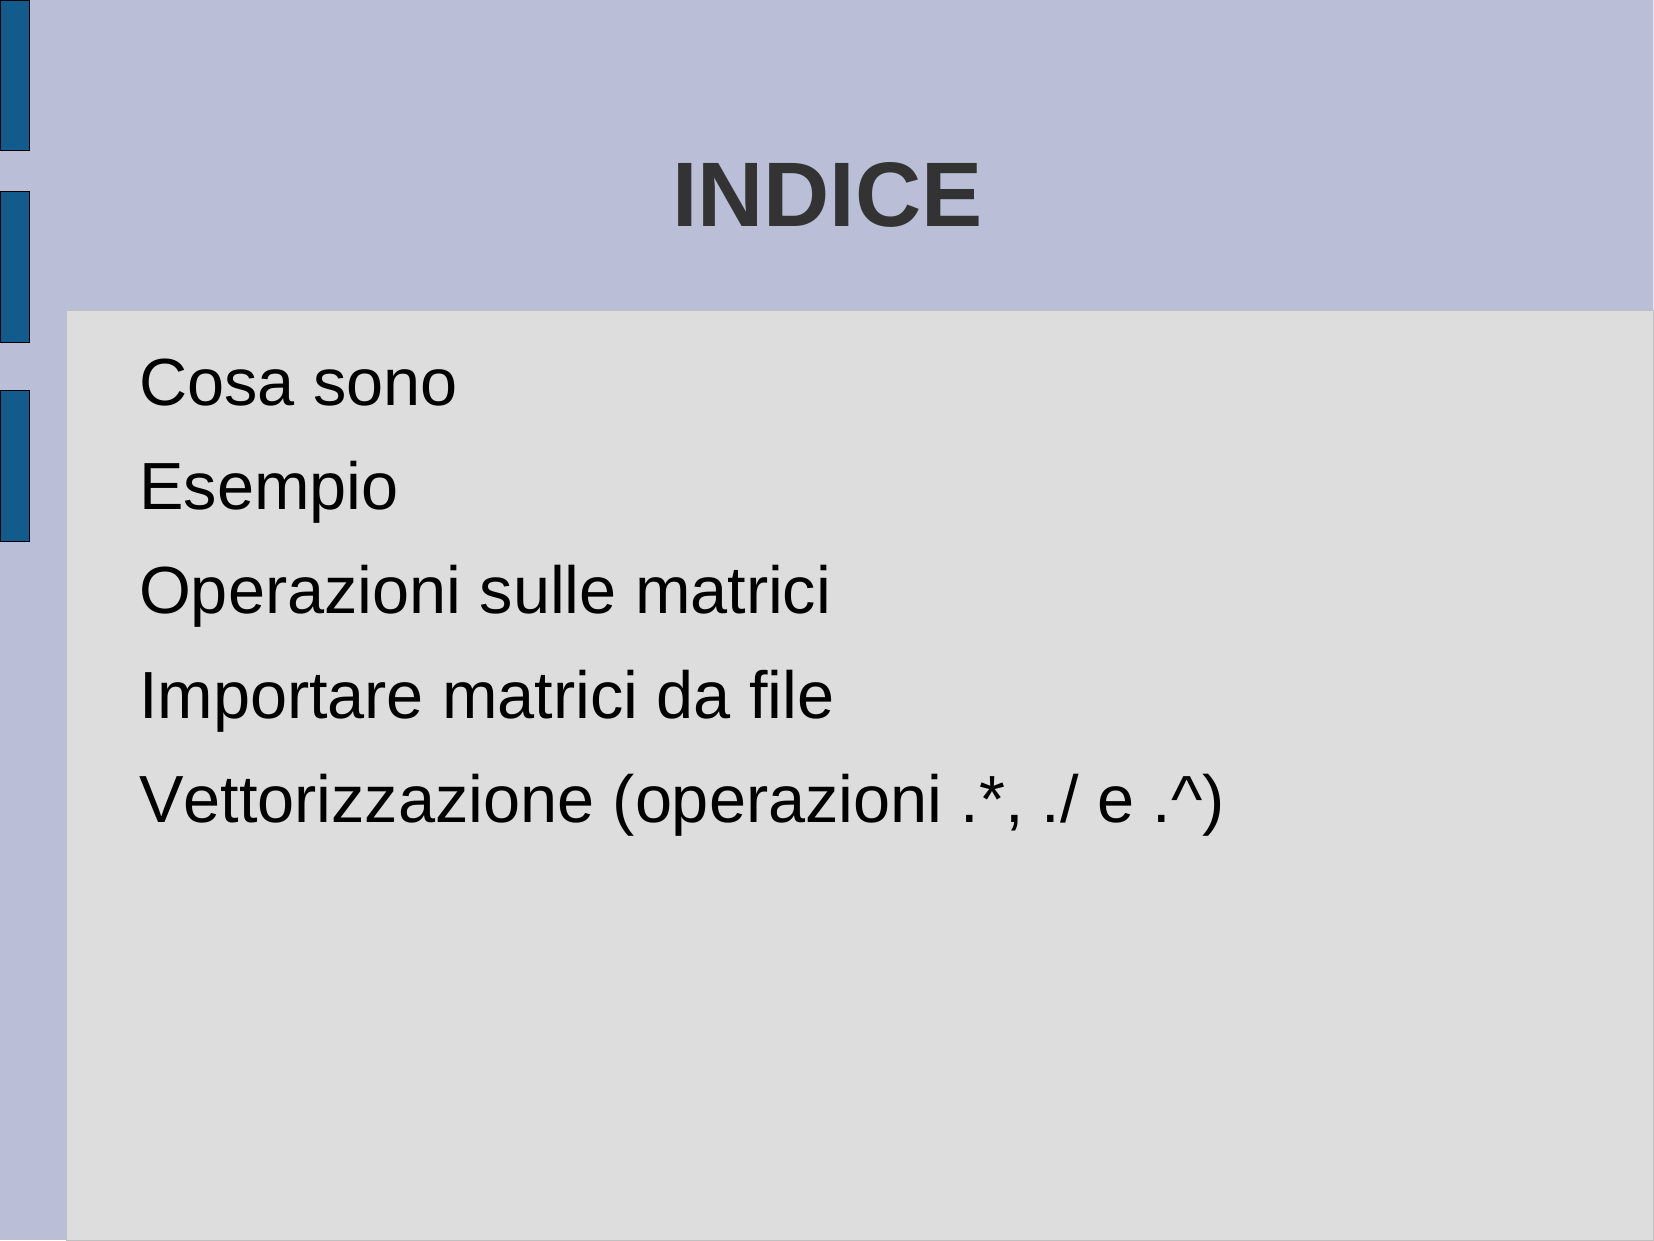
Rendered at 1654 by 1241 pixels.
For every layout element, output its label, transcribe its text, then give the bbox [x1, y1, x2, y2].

title INDICE [121, 91, 1534, 299]
list Cosa sono Esempio Operazioni sulle matrici Importare matrici da file Vettorizzazione (operazioni .*, ./ e .^) [121, 344, 1534, 1112]
